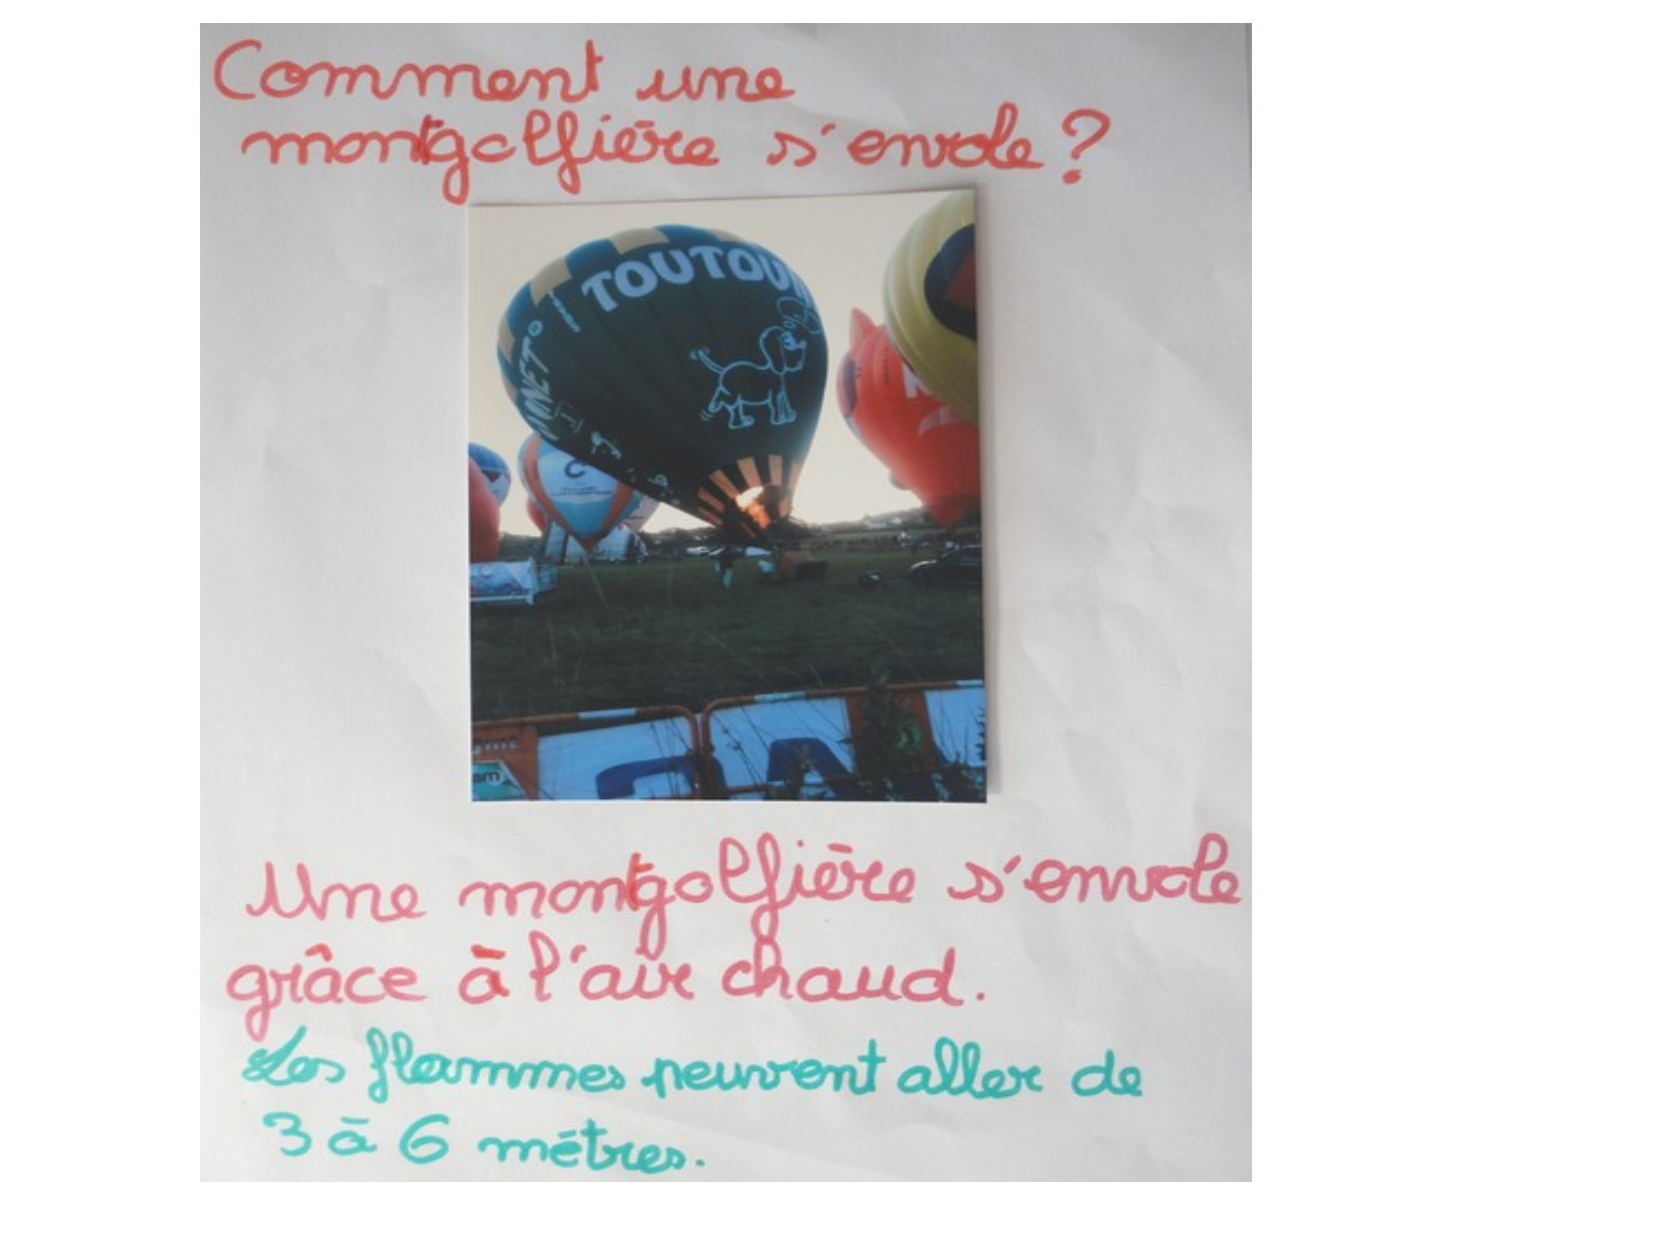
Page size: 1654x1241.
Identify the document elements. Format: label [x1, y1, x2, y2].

picture [200, 23, 1252, 1182]
